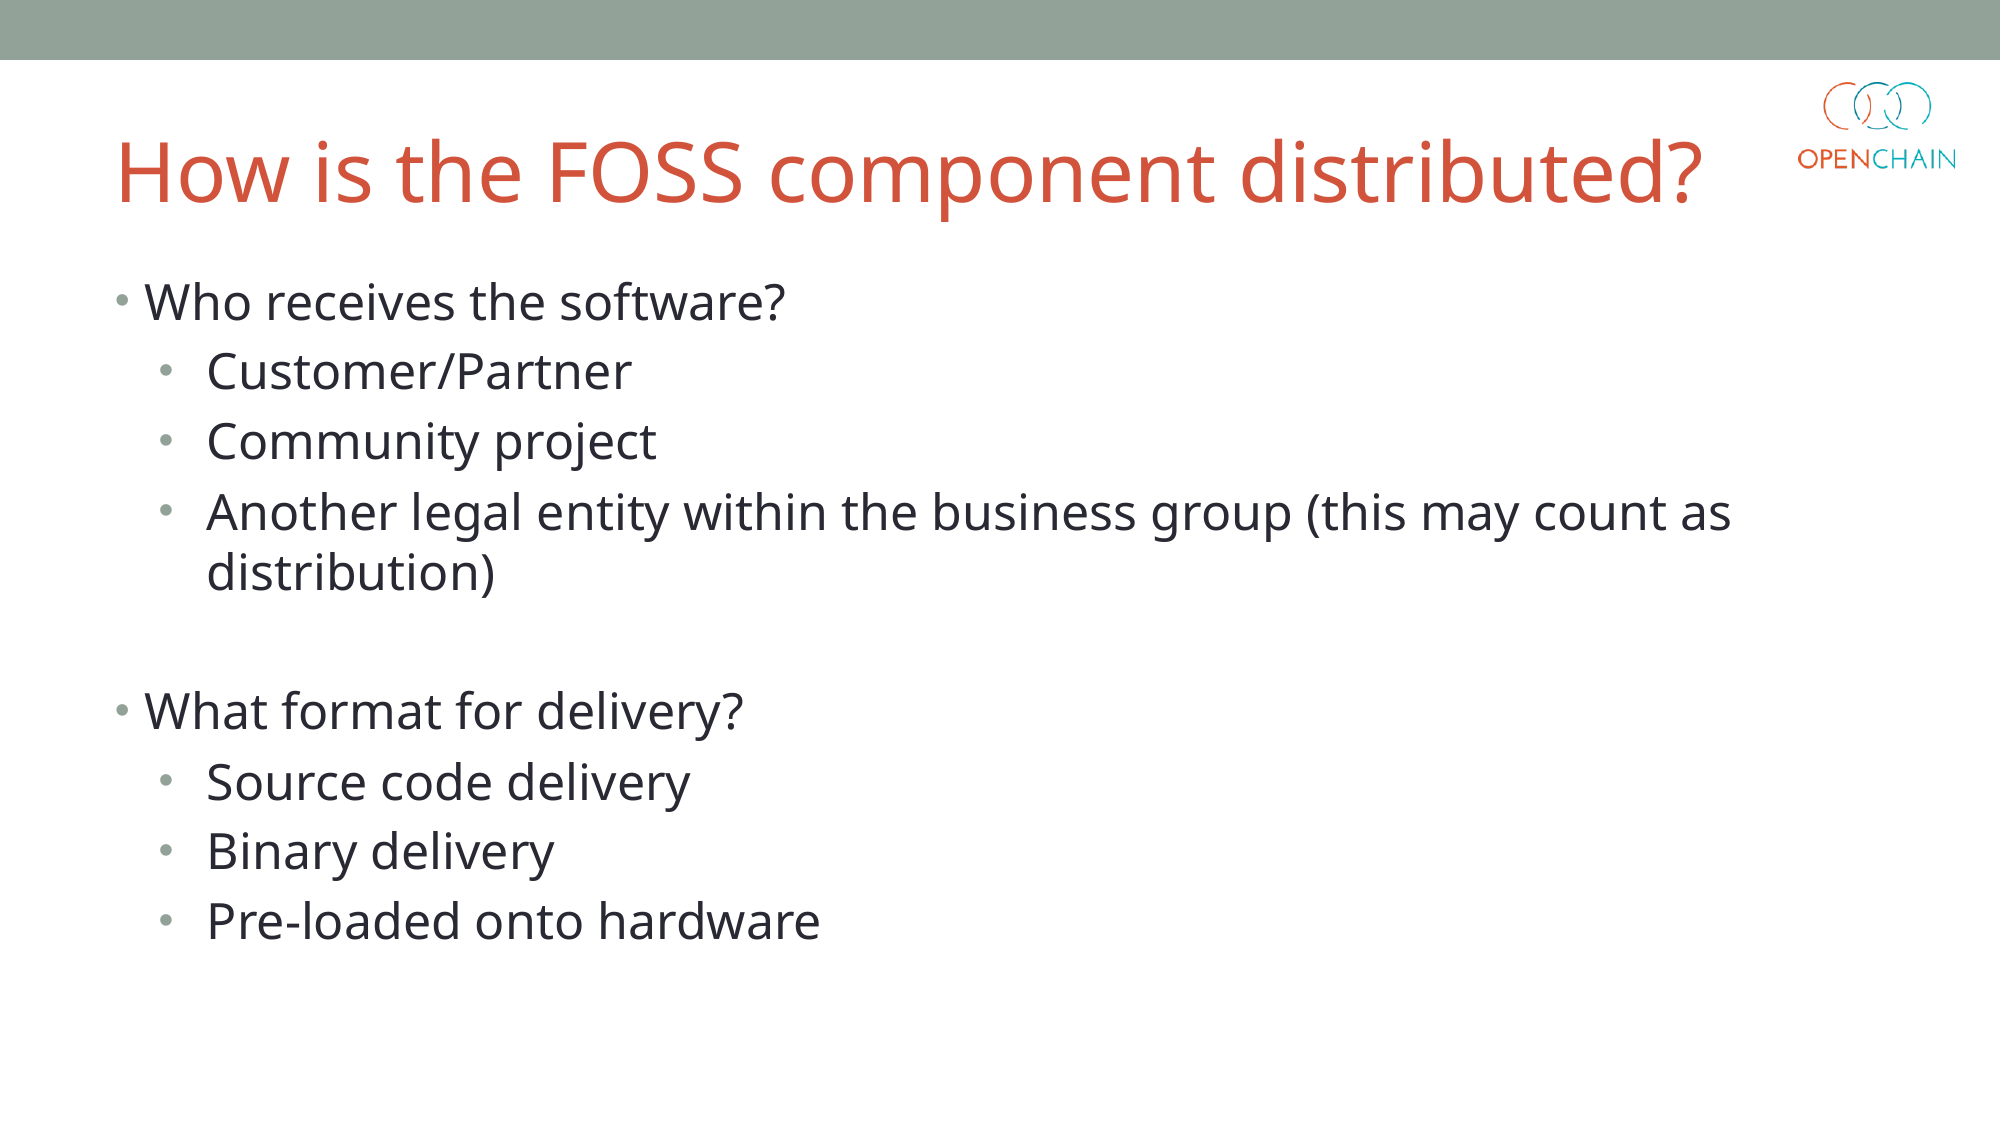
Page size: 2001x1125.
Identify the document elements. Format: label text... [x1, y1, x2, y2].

picture [1798, 82, 1955, 169]
title How is the FOSS component distributed? [99, 87, 1900, 250]
list Who receives the software? Customer/Partner Community project Another legal entity within the business group (this may count as distribution) What format for delivery? Source code delivery Binary delivery Pre-loaded onto hardware [99, 262, 1900, 1103]
